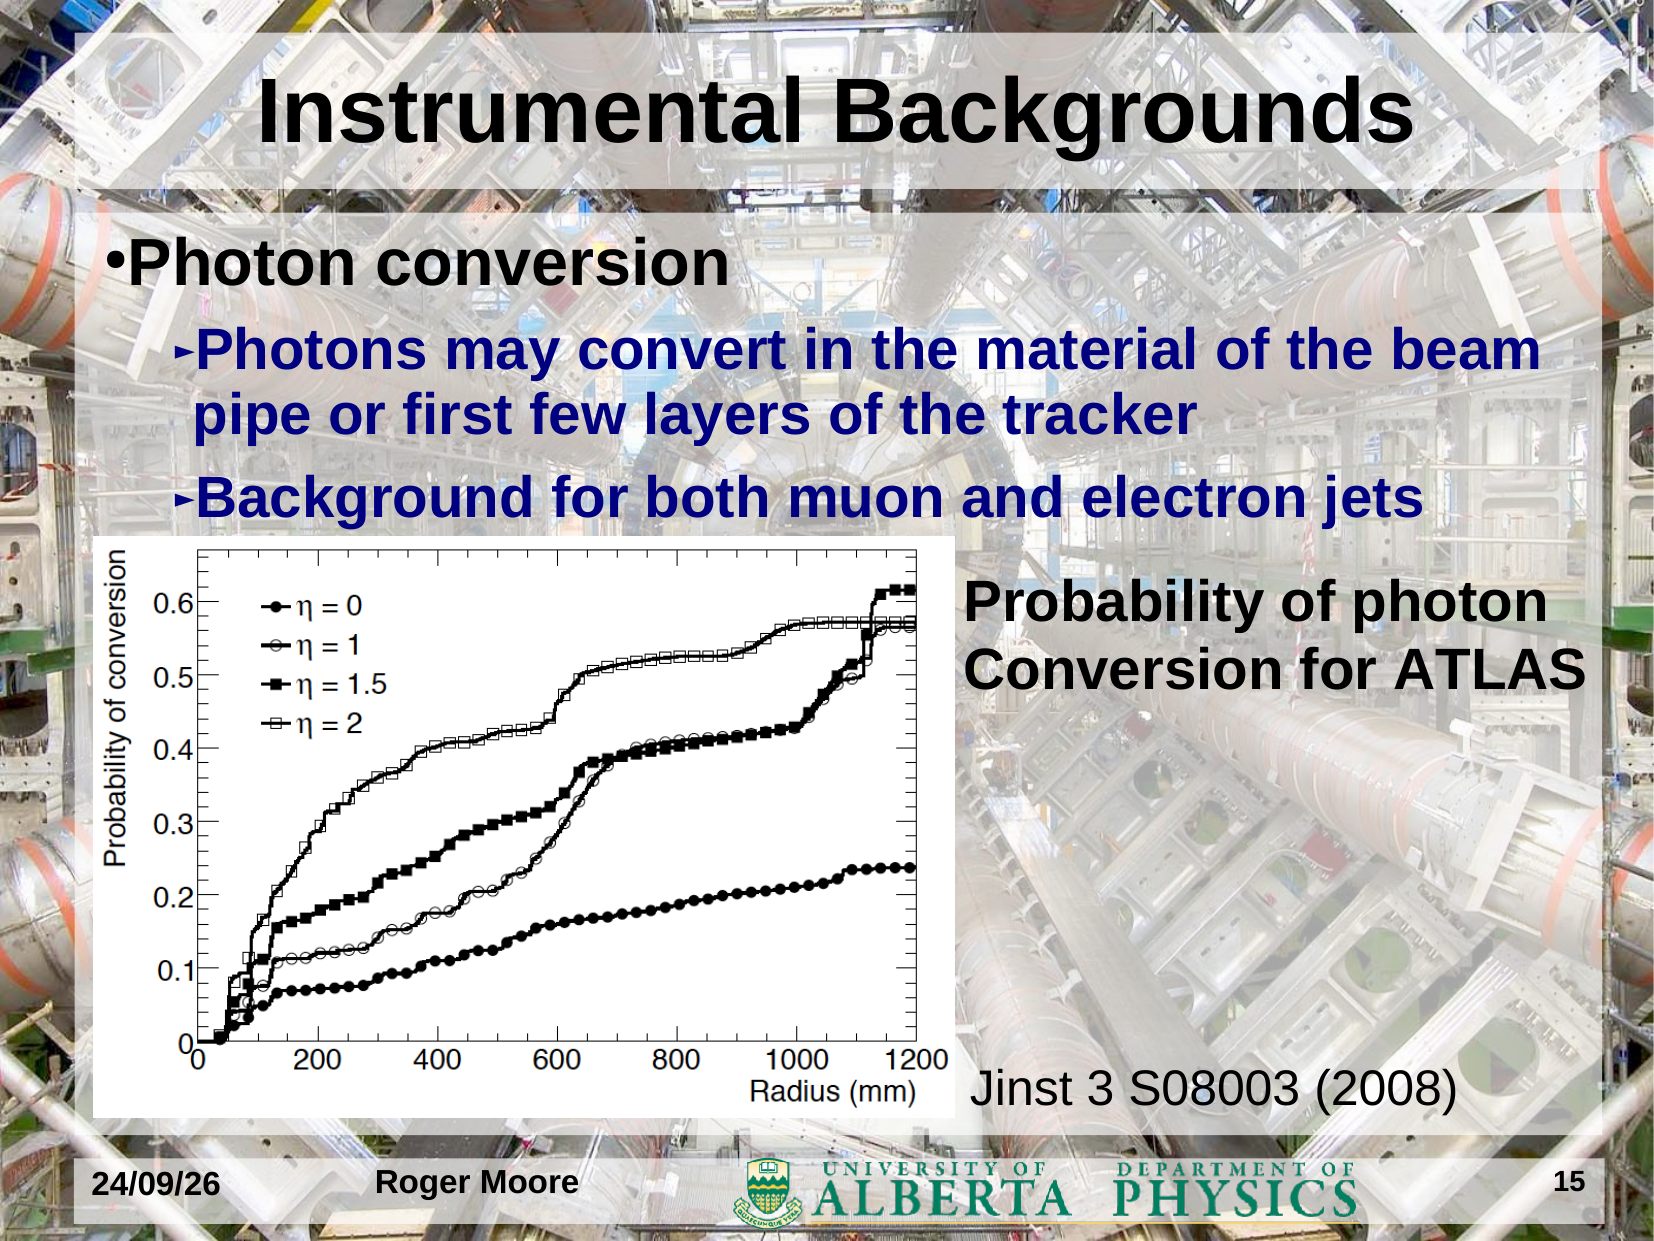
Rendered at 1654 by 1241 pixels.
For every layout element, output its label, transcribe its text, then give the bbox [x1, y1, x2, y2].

title Instrumental Backgrounds [74, 32, 1600, 189]
text_box Jinst 3 S08003 (2008) [970, 1056, 1460, 1115]
text_box Probability of photon Conversion for ATLAS [963, 564, 1587, 703]
list Photon conversion Photons may convert in the material of the beam pipe or first few layers of the tracker Background for both muon and electron jets [74, 212, 1603, 1136]
picture [0, 0, 1654, 1241]
